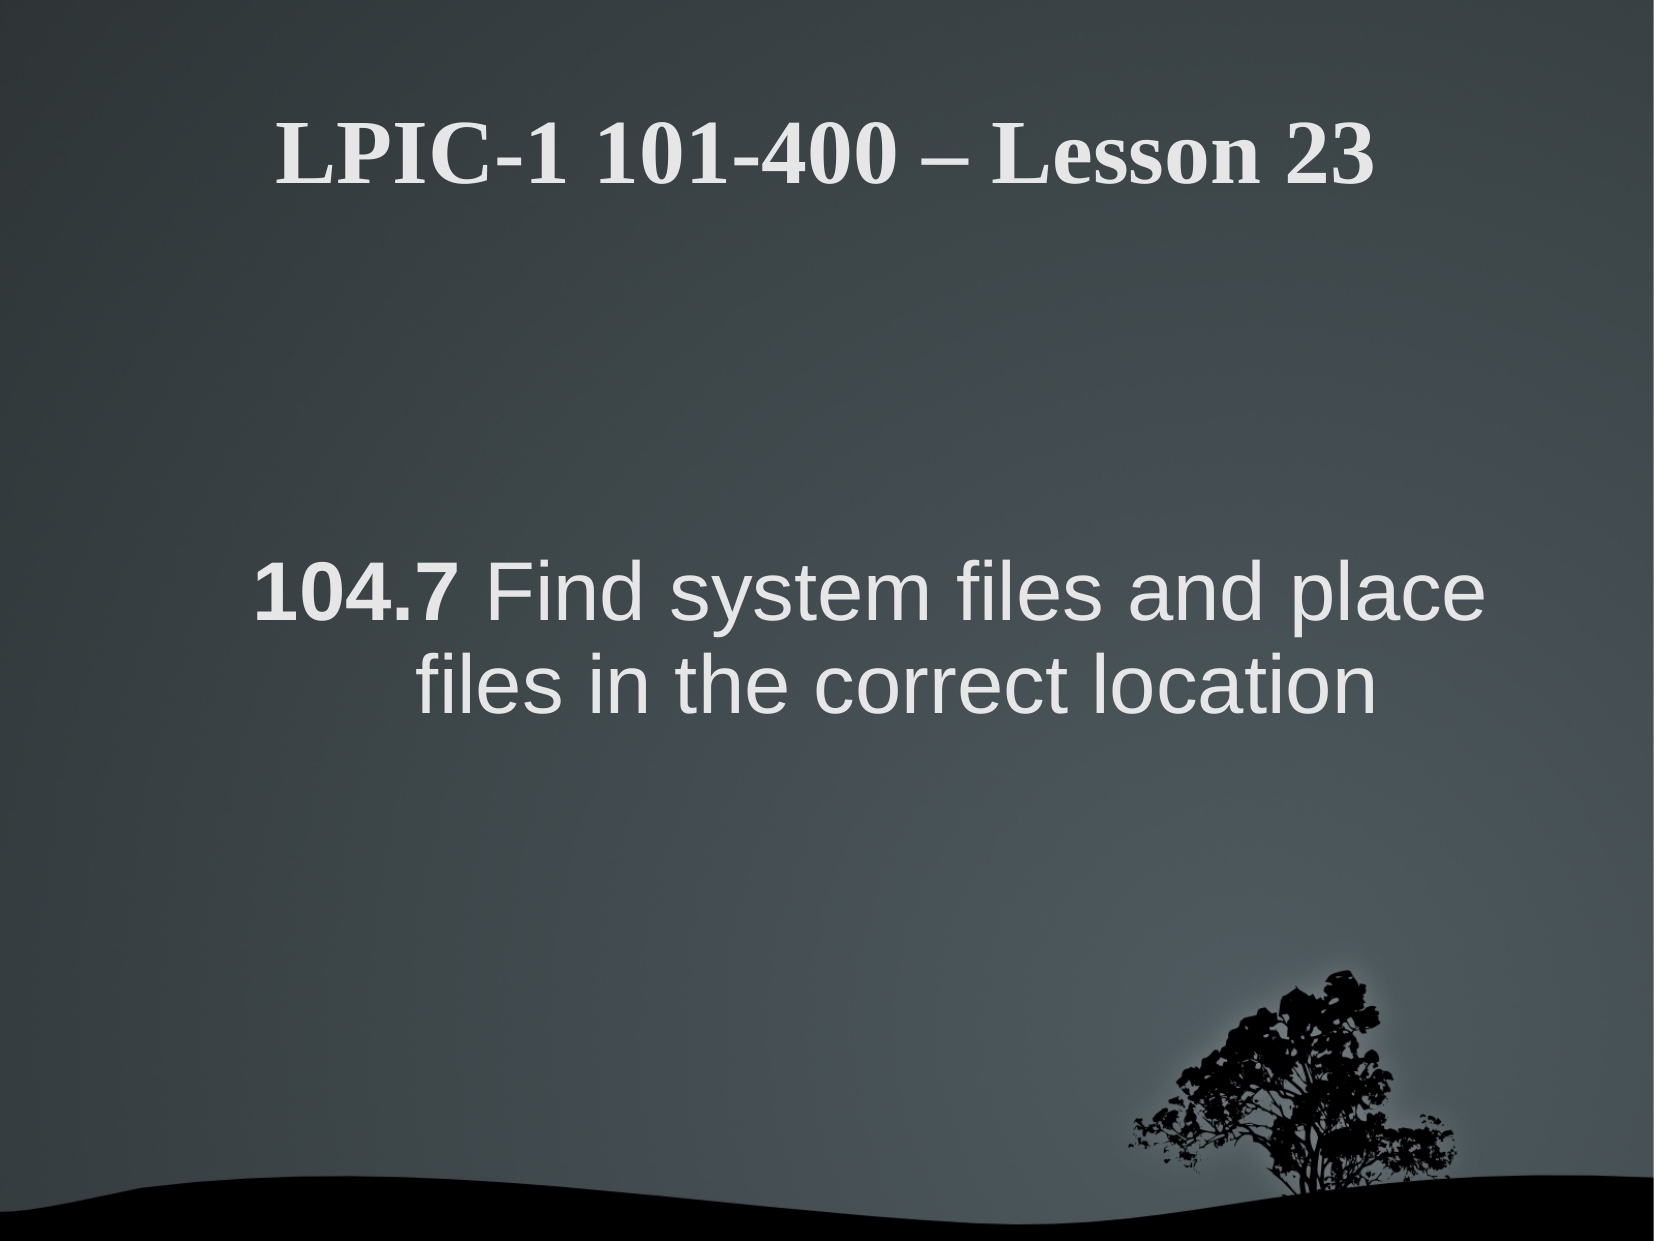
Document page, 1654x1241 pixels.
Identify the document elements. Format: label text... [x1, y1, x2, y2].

title LPIC-1 101-400 – Lesson 23 [82, 49, 1571, 257]
list 104.7 Find system files and place files in the correct location [82, 290, 1571, 1109]
picture [0, 0, 1654, 1241]
